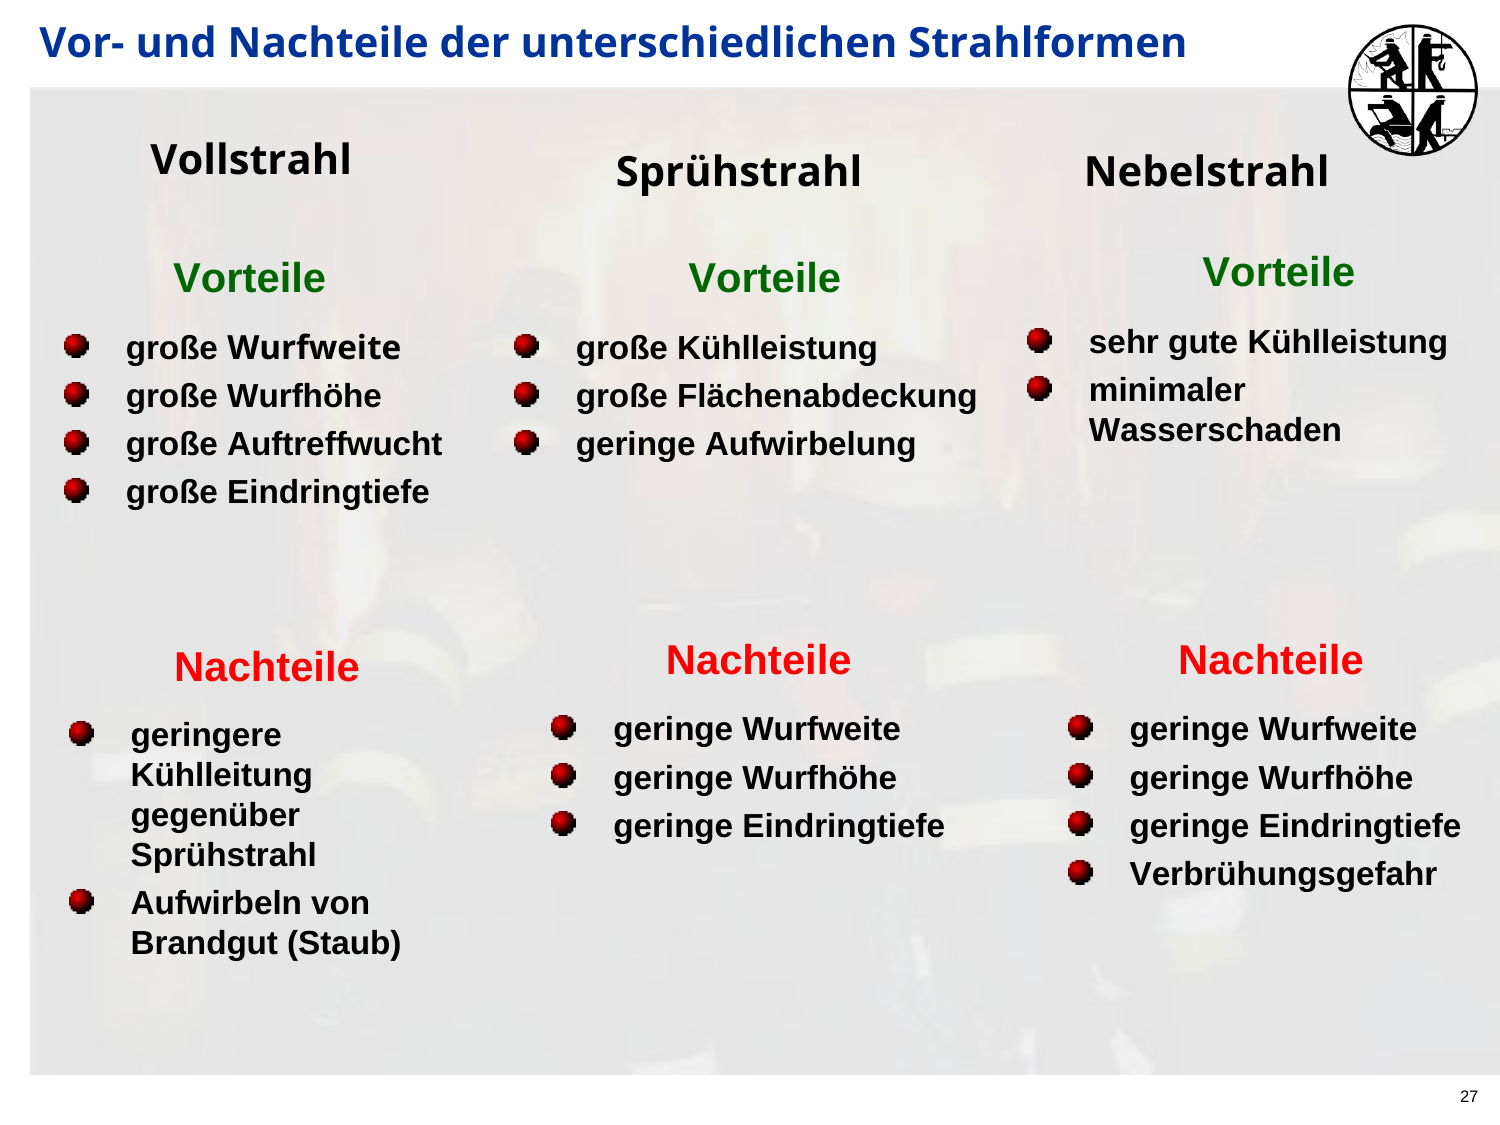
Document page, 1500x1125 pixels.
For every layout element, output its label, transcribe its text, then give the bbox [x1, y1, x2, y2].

text_box große Kühlleistung große Flächenabdeckung geringe Aufwirbelung [499, 318, 994, 471]
text_box Vorteile [158, 243, 341, 309]
text_box <Foliennummer> [1180, 1078, 1494, 1118]
text_box Nachteile [159, 632, 375, 698]
text_box geringe Wurfweite geringe Wurfhöhe geringe Eindringtiefe [537, 699, 963, 852]
text_box Vorteile [1187, 237, 1371, 304]
picture [1027, 328, 1052, 353]
text_box Vollstrahl [135, 125, 368, 191]
text_box Nebelstrahl [1068, 137, 1345, 203]
text_box Vorteile [673, 243, 857, 309]
text_box große Wurfweite große Wurfhöhe große Auftreffwucht große Eindringtiefe [49, 318, 475, 519]
text_box geringe Wurfweite geringe Wurfhöhe geringe Eindringtiefe Verbrühungsgefahr [1053, 699, 1479, 900]
picture [1027, 376, 1052, 401]
text_box Sprühstrahl [601, 137, 878, 203]
picture [31, 20, 1500, 1075]
text_box sehr gute Kühlleistung minimaler Wasserschaden [1012, 312, 1500, 456]
text_box Nachteile [1163, 624, 1379, 691]
title Vor- und Nachteile der unterschiedlichen Strahlformen [39, 15, 1351, 78]
text_box Nachteile [651, 624, 867, 691]
text_box geringere Kühlleitung gegenüber Sprühstrahl Aufwirbeln von Brandgut (Staub) [54, 705, 475, 970]
